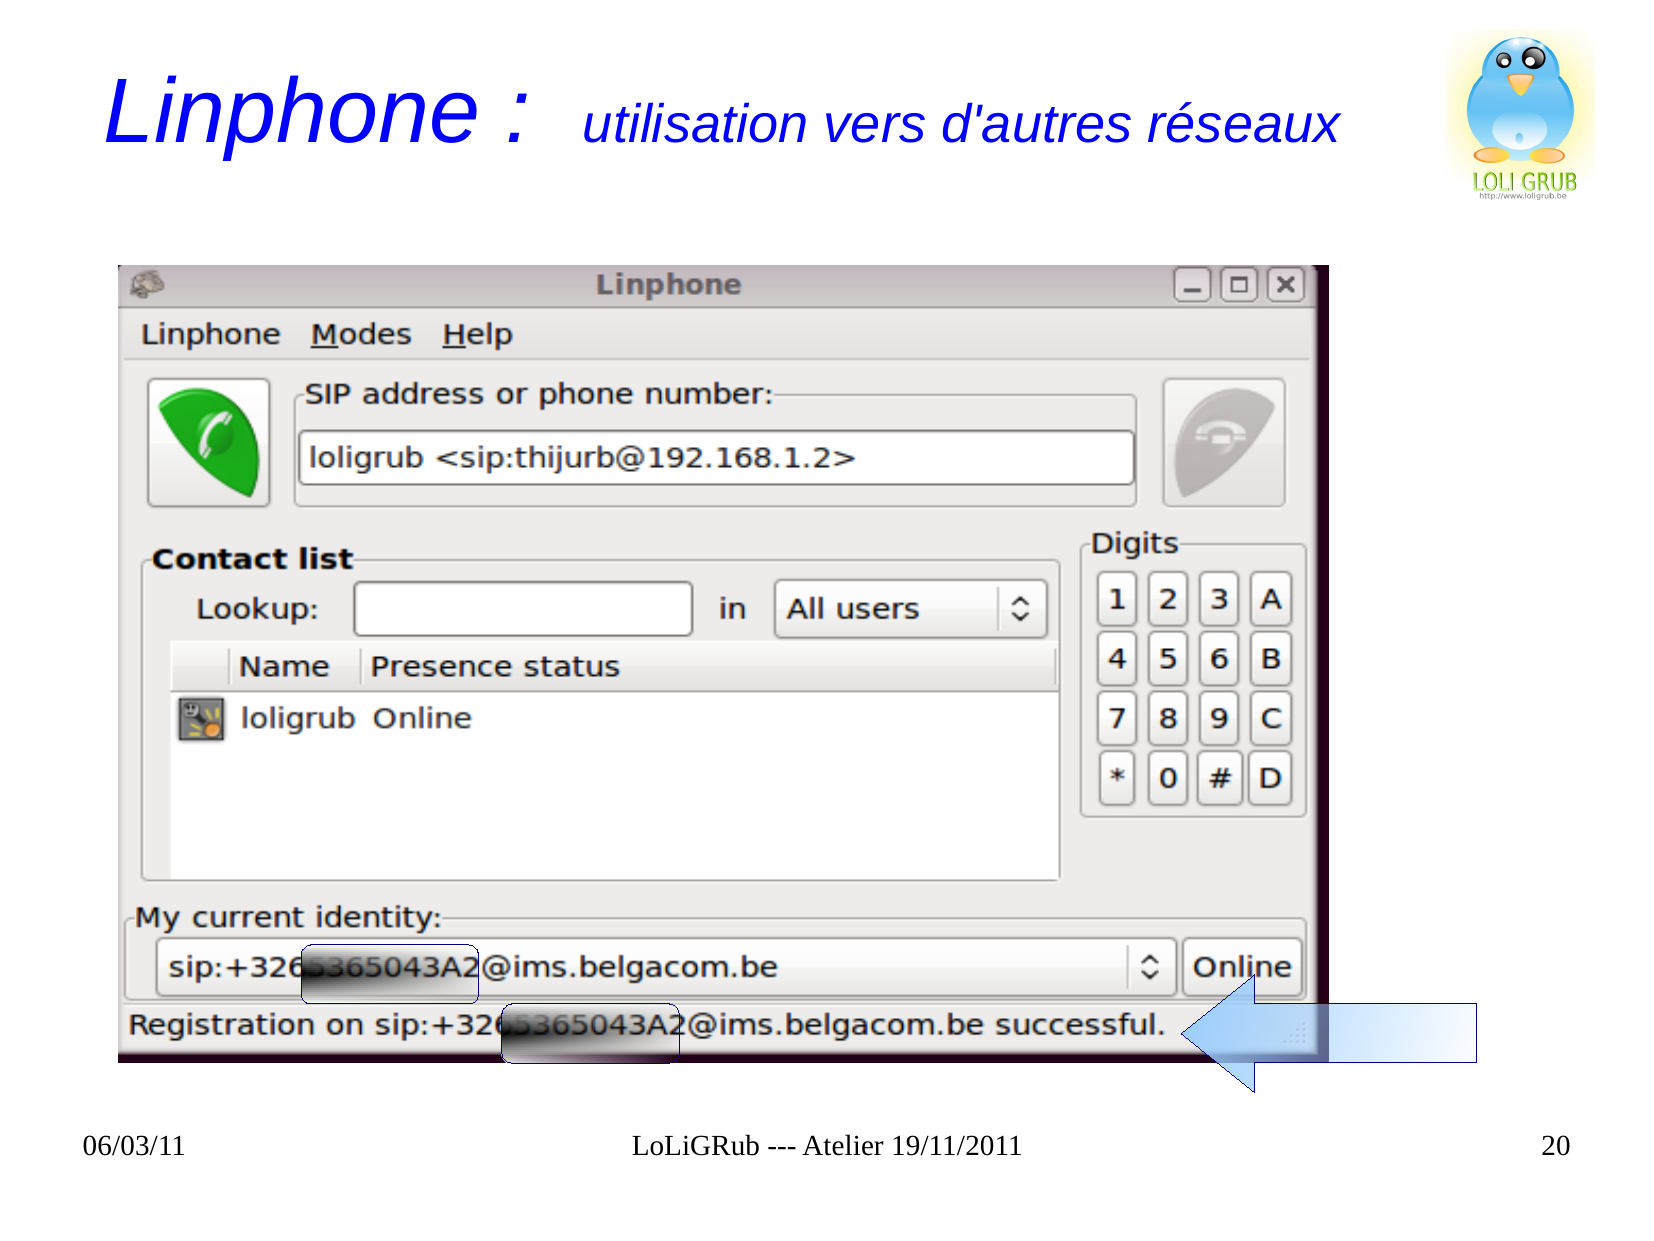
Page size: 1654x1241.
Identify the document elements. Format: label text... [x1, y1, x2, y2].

text_box Mot de passe [223, 93, 266, 161]
text_box [301, 944, 336, 1004]
text_box Mot de passe [206, 94, 221, 142]
picture [1446, 29, 1595, 207]
text_box [501, 1003, 536, 1063]
text_box Linphone : utilisation vers d'autres réseaux [88, 51, 147, 207]
text_box [1183, 994, 1235, 1061]
text_box Linphone : utilisation vers d'autres réseaux [176, 93, 213, 142]
picture [118, 265, 1329, 1063]
